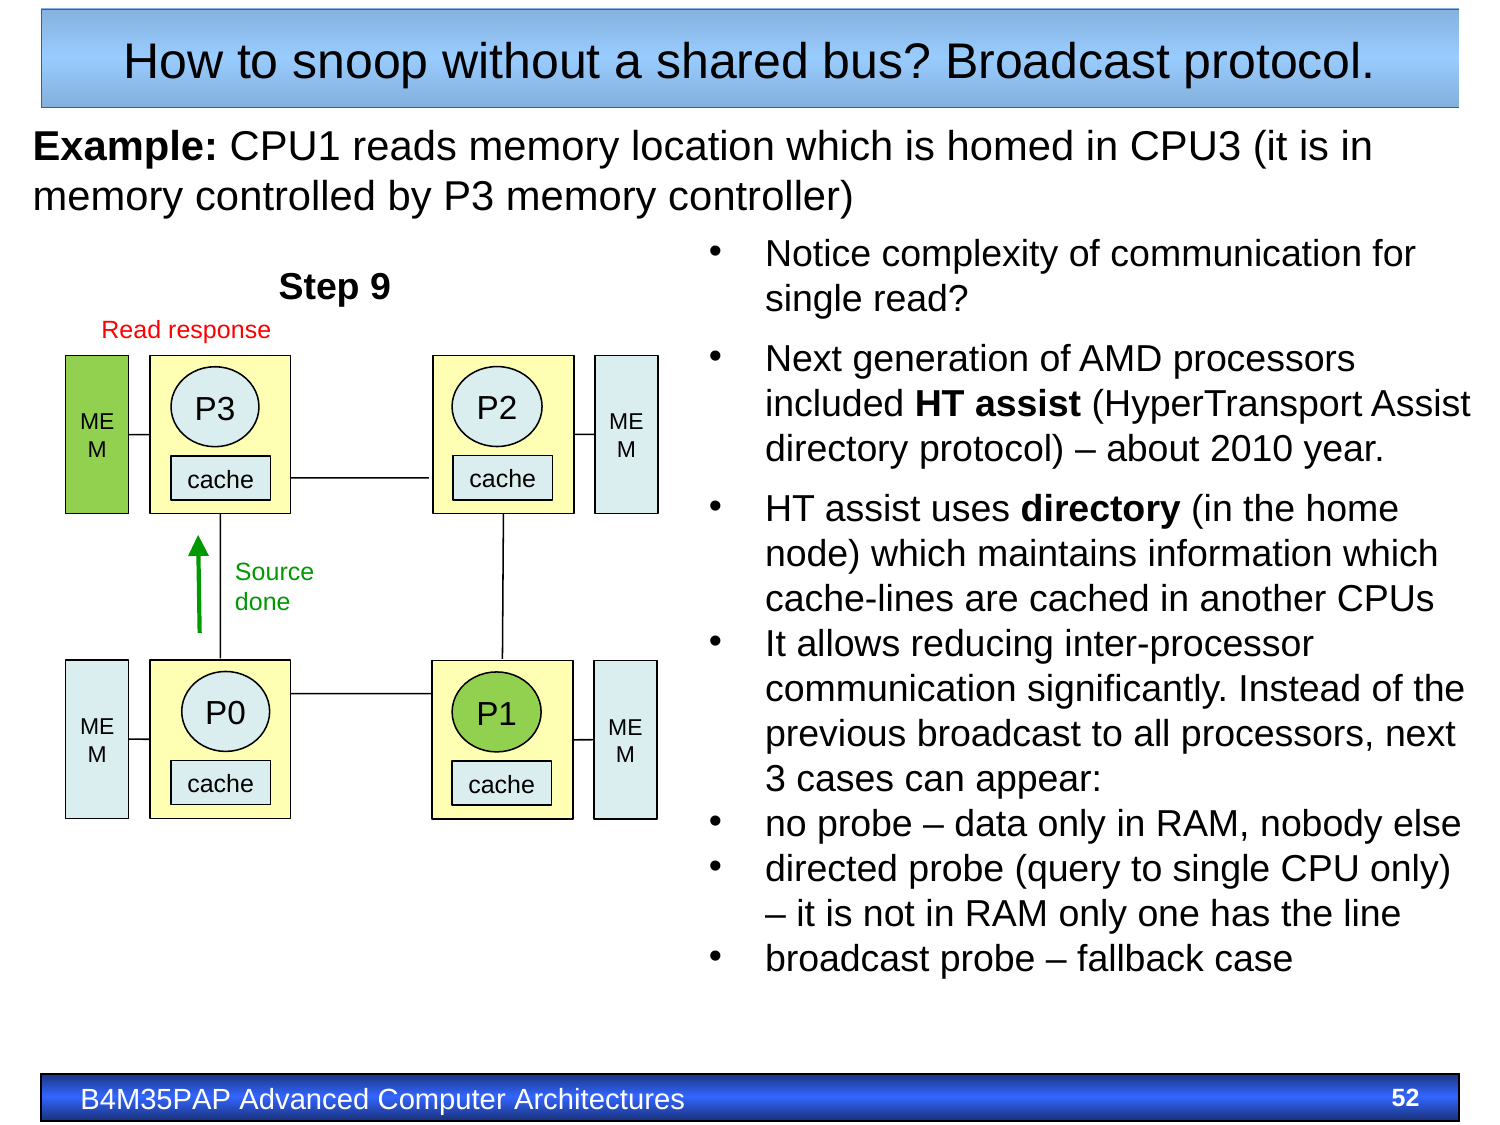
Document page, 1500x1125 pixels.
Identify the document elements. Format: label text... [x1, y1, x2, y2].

text_box MEM [593, 660, 657, 819]
text_box MEM [594, 355, 658, 514]
text_box [149, 355, 429, 548]
text_box Read response [86, 306, 290, 352]
title How to snoop without a shared bus? Broadcast protocol. [41, 8, 1459, 108]
list Example: CPU1 reads memory location which is homed in CPU3 (it is in memory controlled by P3 memory controller) [17, 111, 1500, 233]
text_box cache [170, 760, 271, 805]
text_box cache [452, 761, 552, 806]
text_box P2 [452, 366, 543, 447]
text_box [432, 355, 574, 659]
text_box Step 9 [263, 258, 407, 316]
text_box MEM [65, 660, 129, 819]
text_box P3 [171, 366, 259, 447]
text_box MEM [65, 355, 129, 514]
text_box P1 [452, 671, 542, 752]
text_box Source done [220, 548, 360, 624]
text_box cache [170, 455, 271, 501]
text_box Notice complexity of communication for single read? Next generation of AMD processors included HT assist (HyperTransport Assist directory protocol) – about 2010 year. HT assist uses directory (in the home node) which maintains information which cache-lines are cached in another CPUs It allows reducing inter-processor communication significantly. Instead of the previous broadcast to all processors, next 3 cases can appear: no probe – data only in RAM, nobody else directed probe (query to single CPU only) – it is not in RAM only one has the line broadcast probe – fallback case [694, 233, 1495, 986]
text_box [149, 660, 573, 819]
text_box cache [453, 455, 553, 500]
text_box P0 [181, 671, 270, 752]
